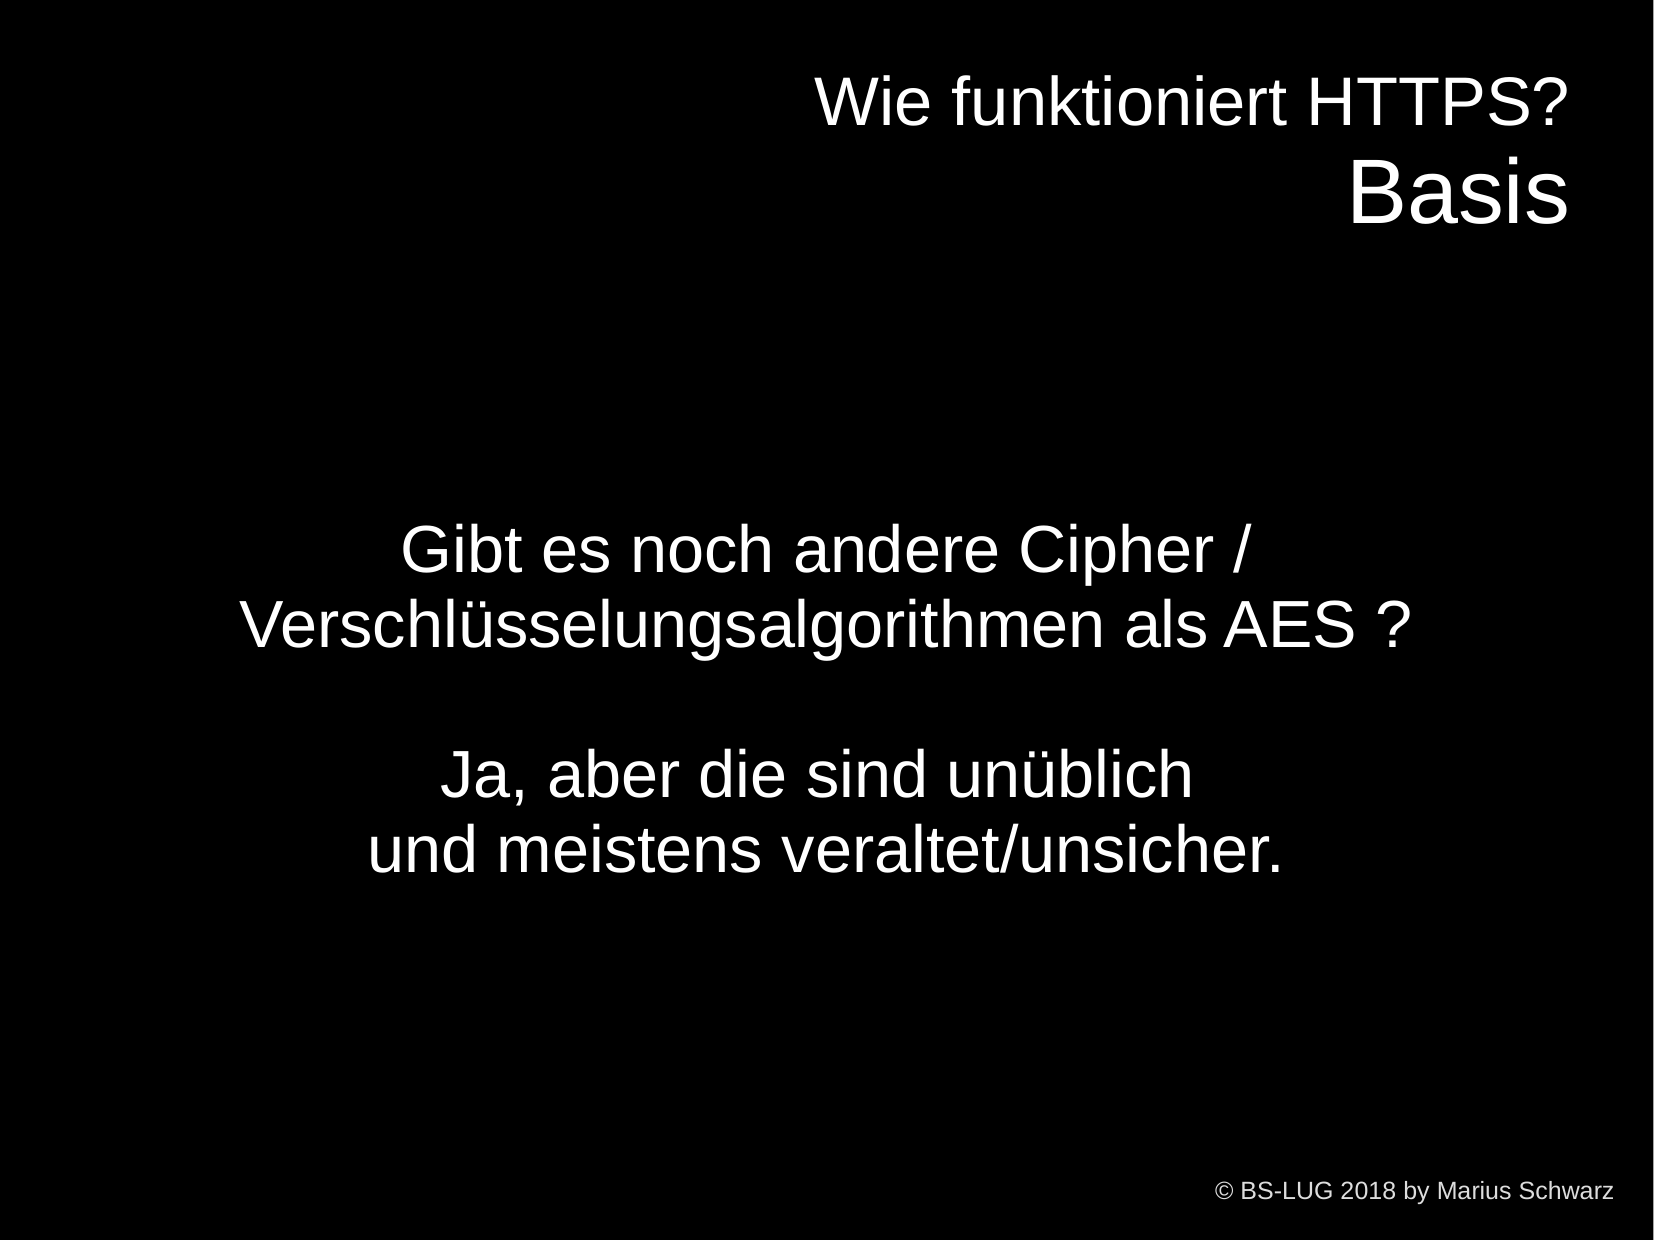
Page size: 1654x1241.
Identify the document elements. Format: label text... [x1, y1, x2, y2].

text_box © BS-LUG 2018 by Marius Schwarz [1133, 1169, 1630, 1213]
subtitle Gibt es noch andere Cipher / Verschlüsselungsalgorithmen als AES ? Ja, aber die sind unüblich und meistens veraltet/unsicher. [82, 290, 1571, 1109]
title Wie funktioniert HTTPS? Basis [82, 49, 1571, 257]
